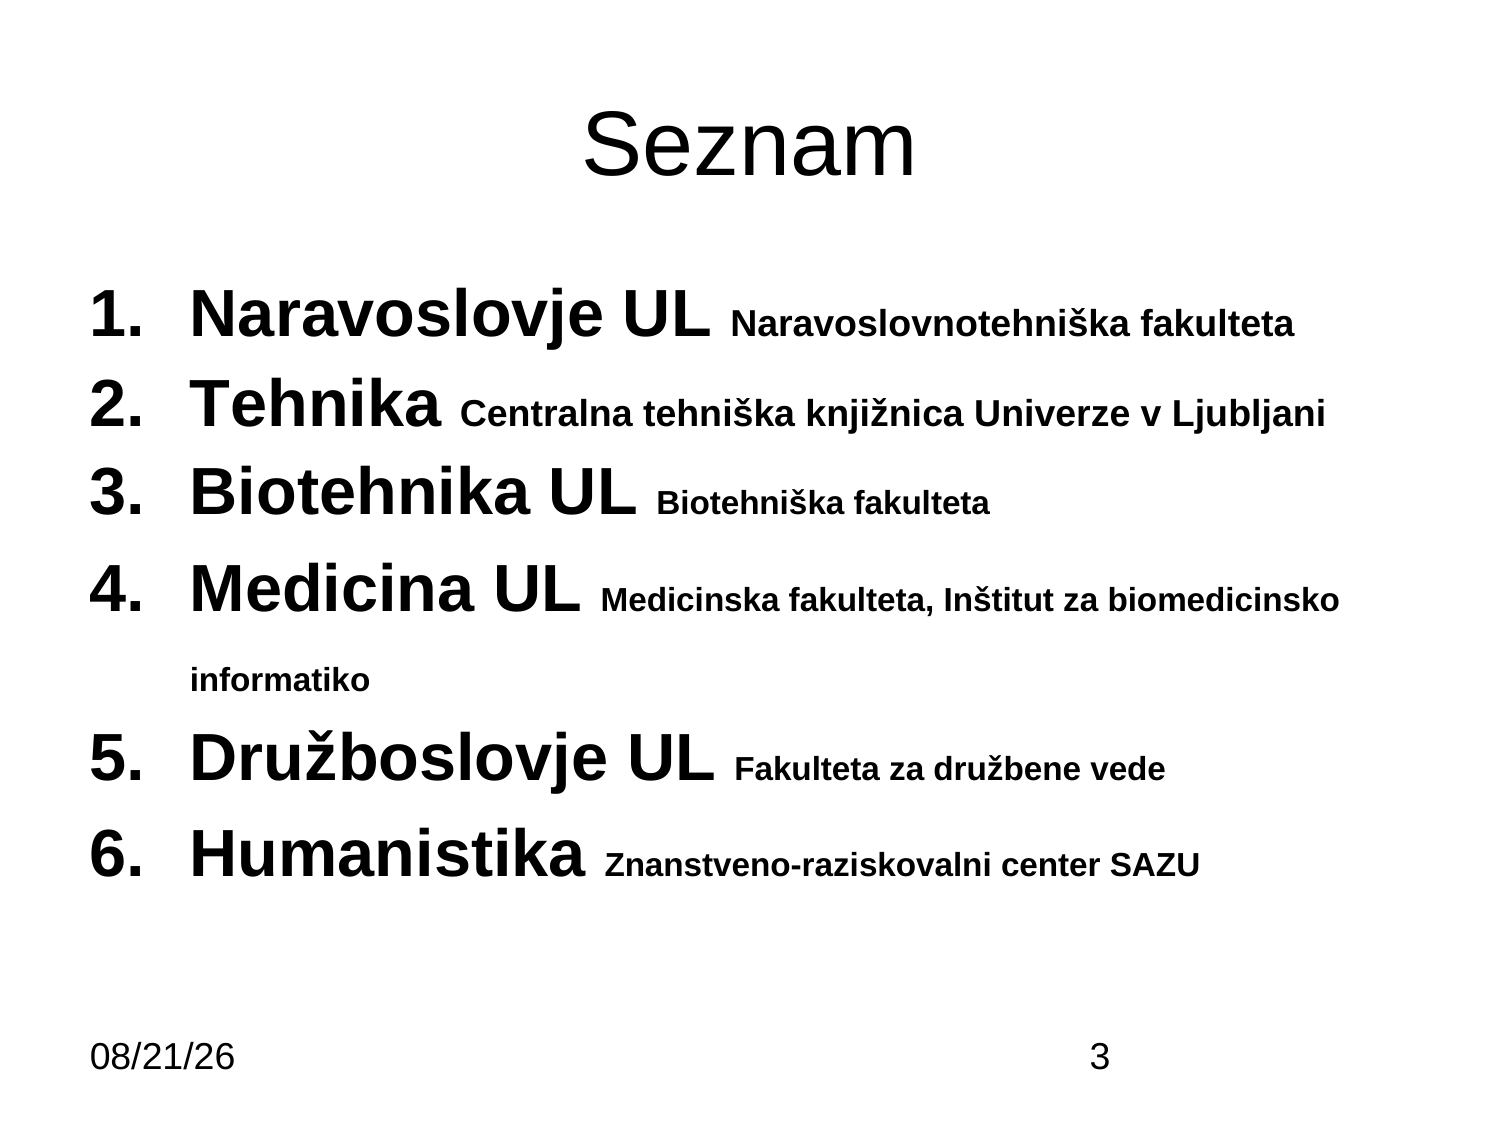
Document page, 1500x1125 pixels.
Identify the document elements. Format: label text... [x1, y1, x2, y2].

title Seznam [75, 45, 1426, 233]
list Naravoslovje UL Naravoslovnotehniška fakulteta Tehnika Centralna tehniška knjižnica Univerze v Ljubljani Biotehnika UL Biotehniška fakulteta Medicina UL Medicinska fakulteta, Inštitut za biomedicinsko informatiko Družboslovje UL Fakulteta za družbene vede Humanistika Znanstveno-raziskovalni center SAZU [75, 262, 1426, 1006]
